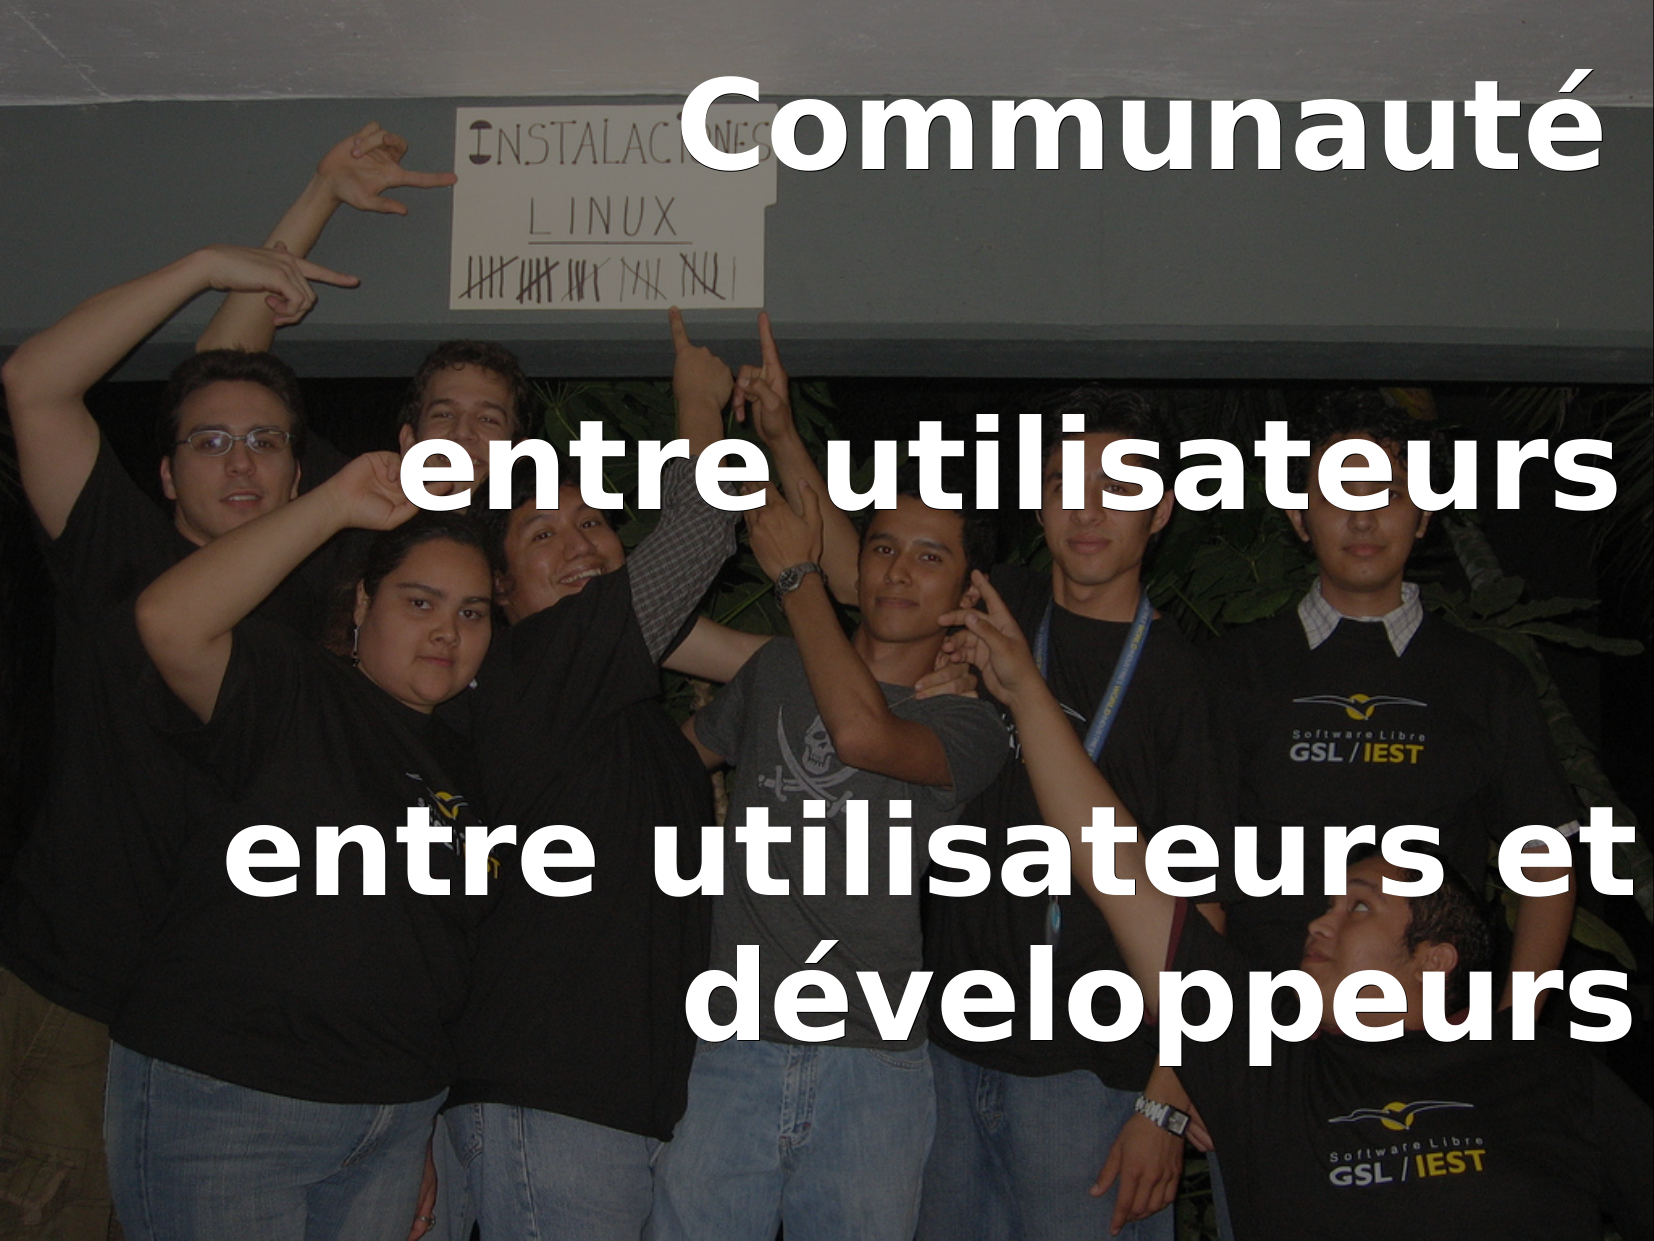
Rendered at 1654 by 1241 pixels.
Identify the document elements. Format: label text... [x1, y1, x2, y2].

text_box Communauté [14, 46, 1625, 207]
picture [0, 0, 1654, 1241]
text_box entre utilisateurs [29, 385, 1639, 547]
text_box entre utilisateurs et développeurs [44, 771, 1654, 1078]
